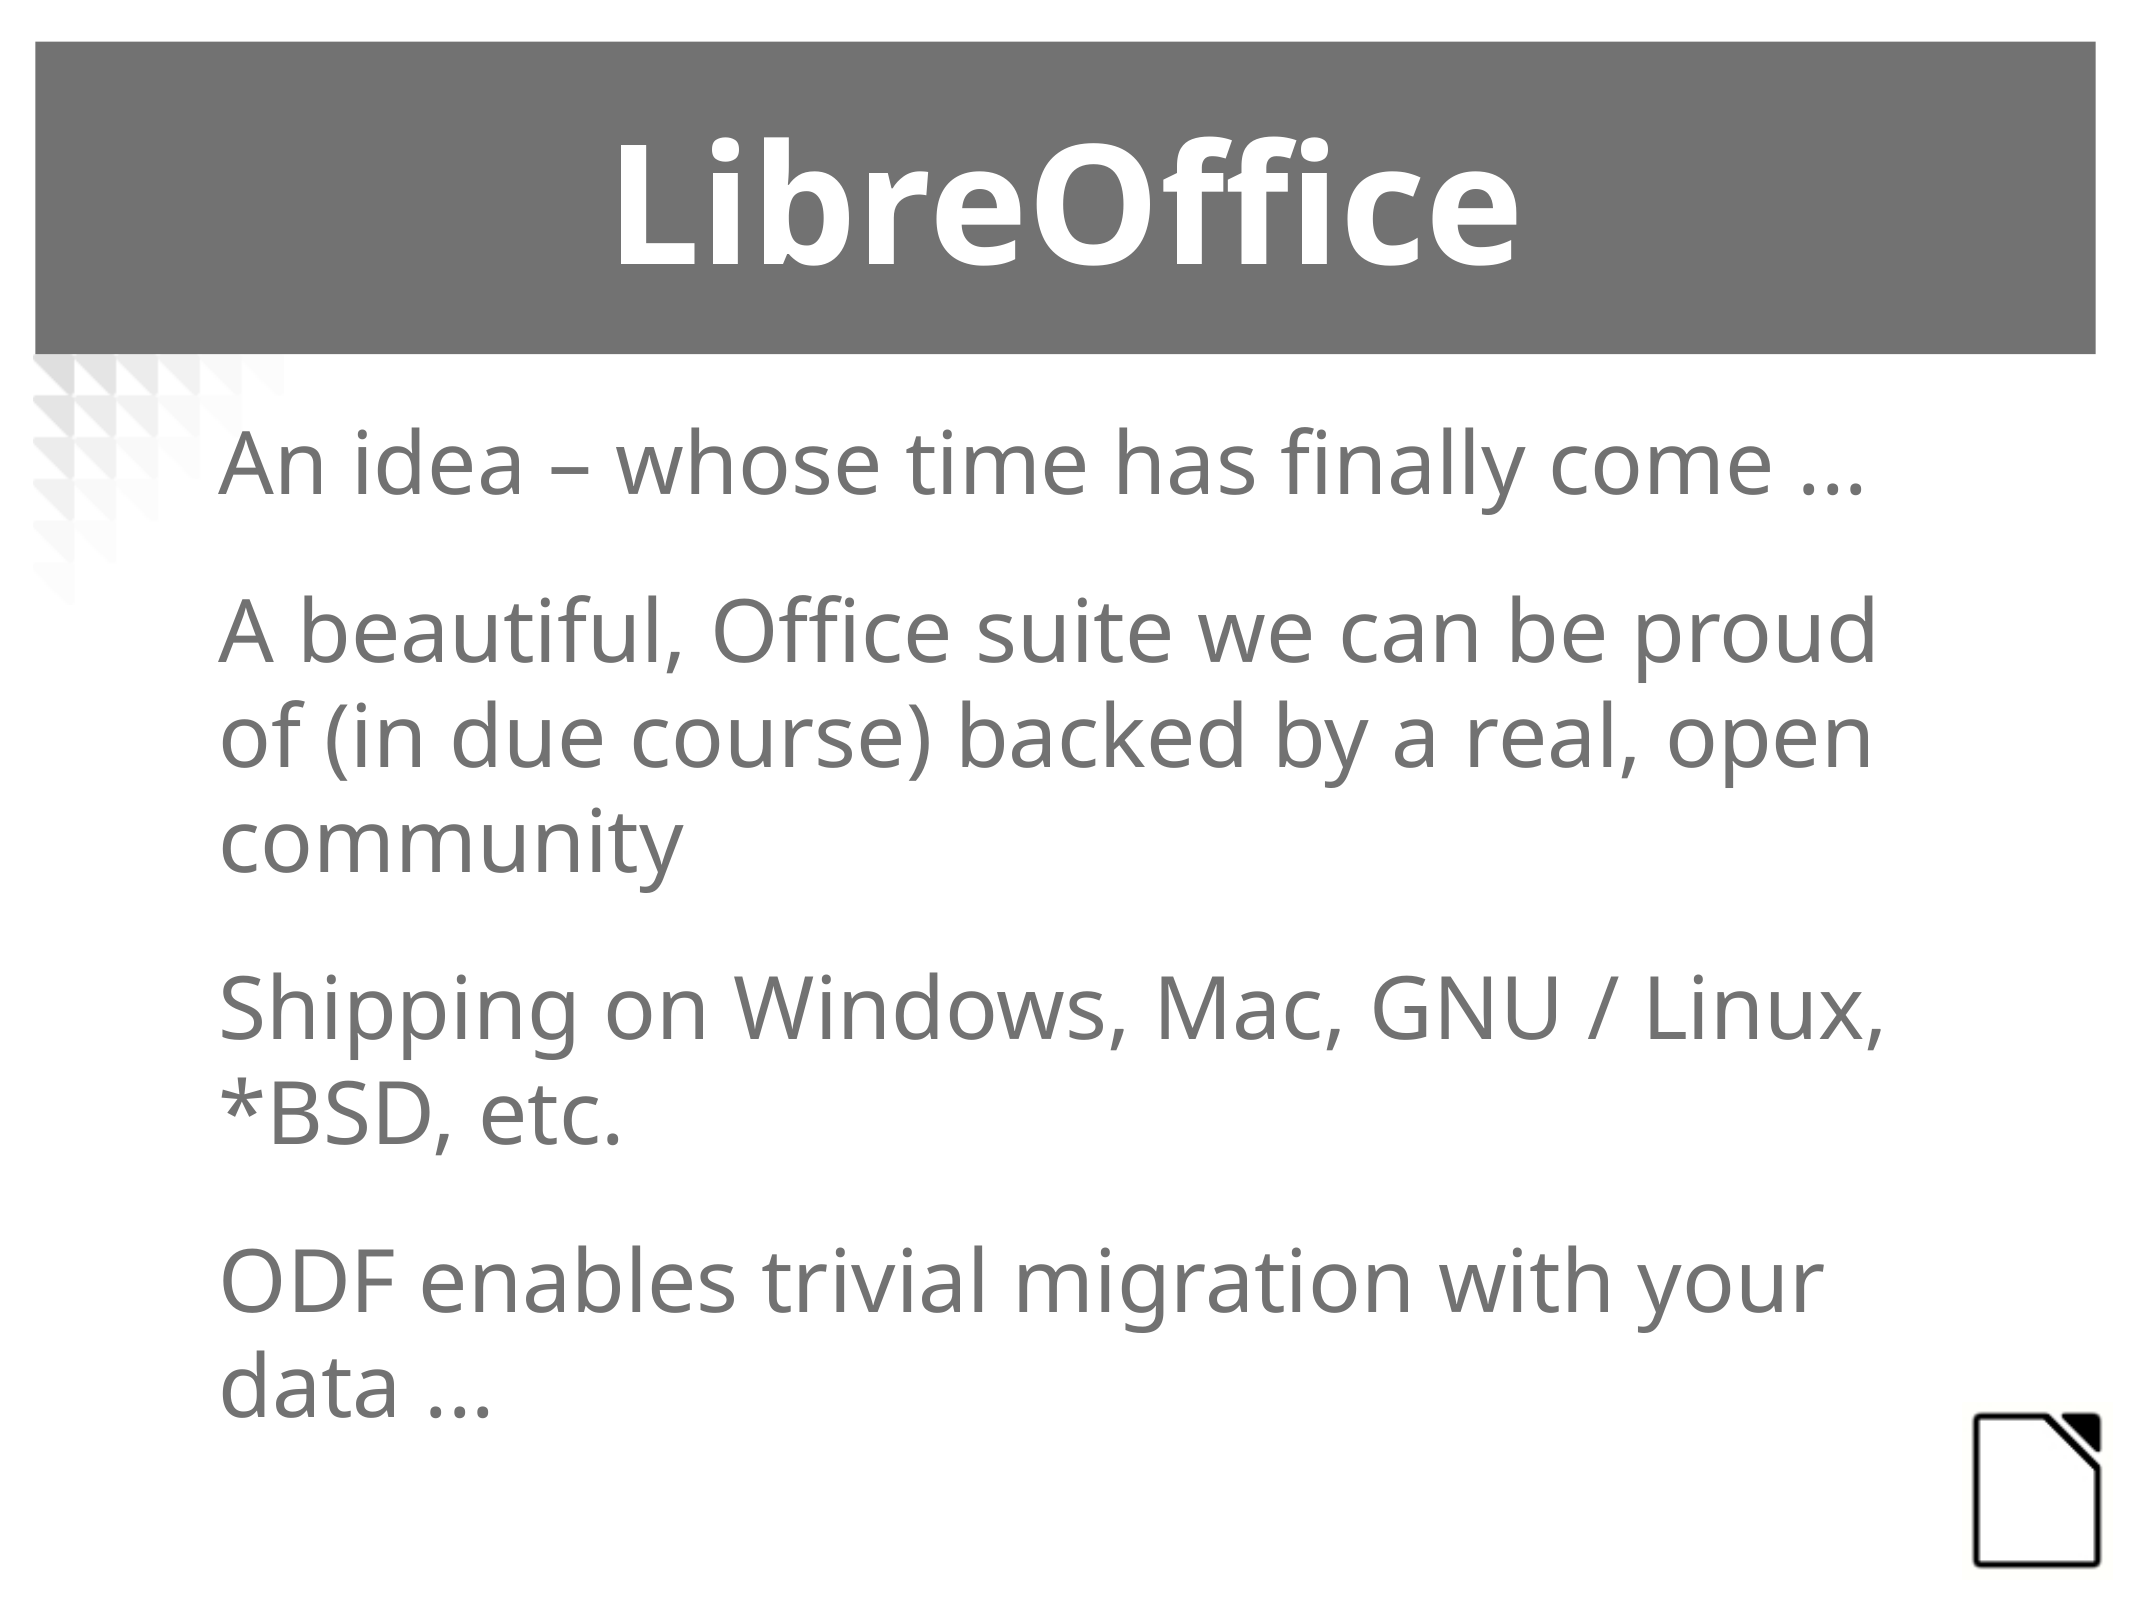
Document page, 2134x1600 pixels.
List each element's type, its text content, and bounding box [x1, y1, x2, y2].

title LibreOffice [35, 41, 2096, 355]
picture [1962, 1402, 2113, 1580]
list An idea – whose time has finally come ... A beautiful, Office suite we can be proud of (in due course) backed by a real, open community Shipping on Windows, Mac, GNU / Linux, *BSD, etc. ODF enables trivial migration with your data ... [208, 375, 1925, 1467]
picture [33, 354, 284, 605]
